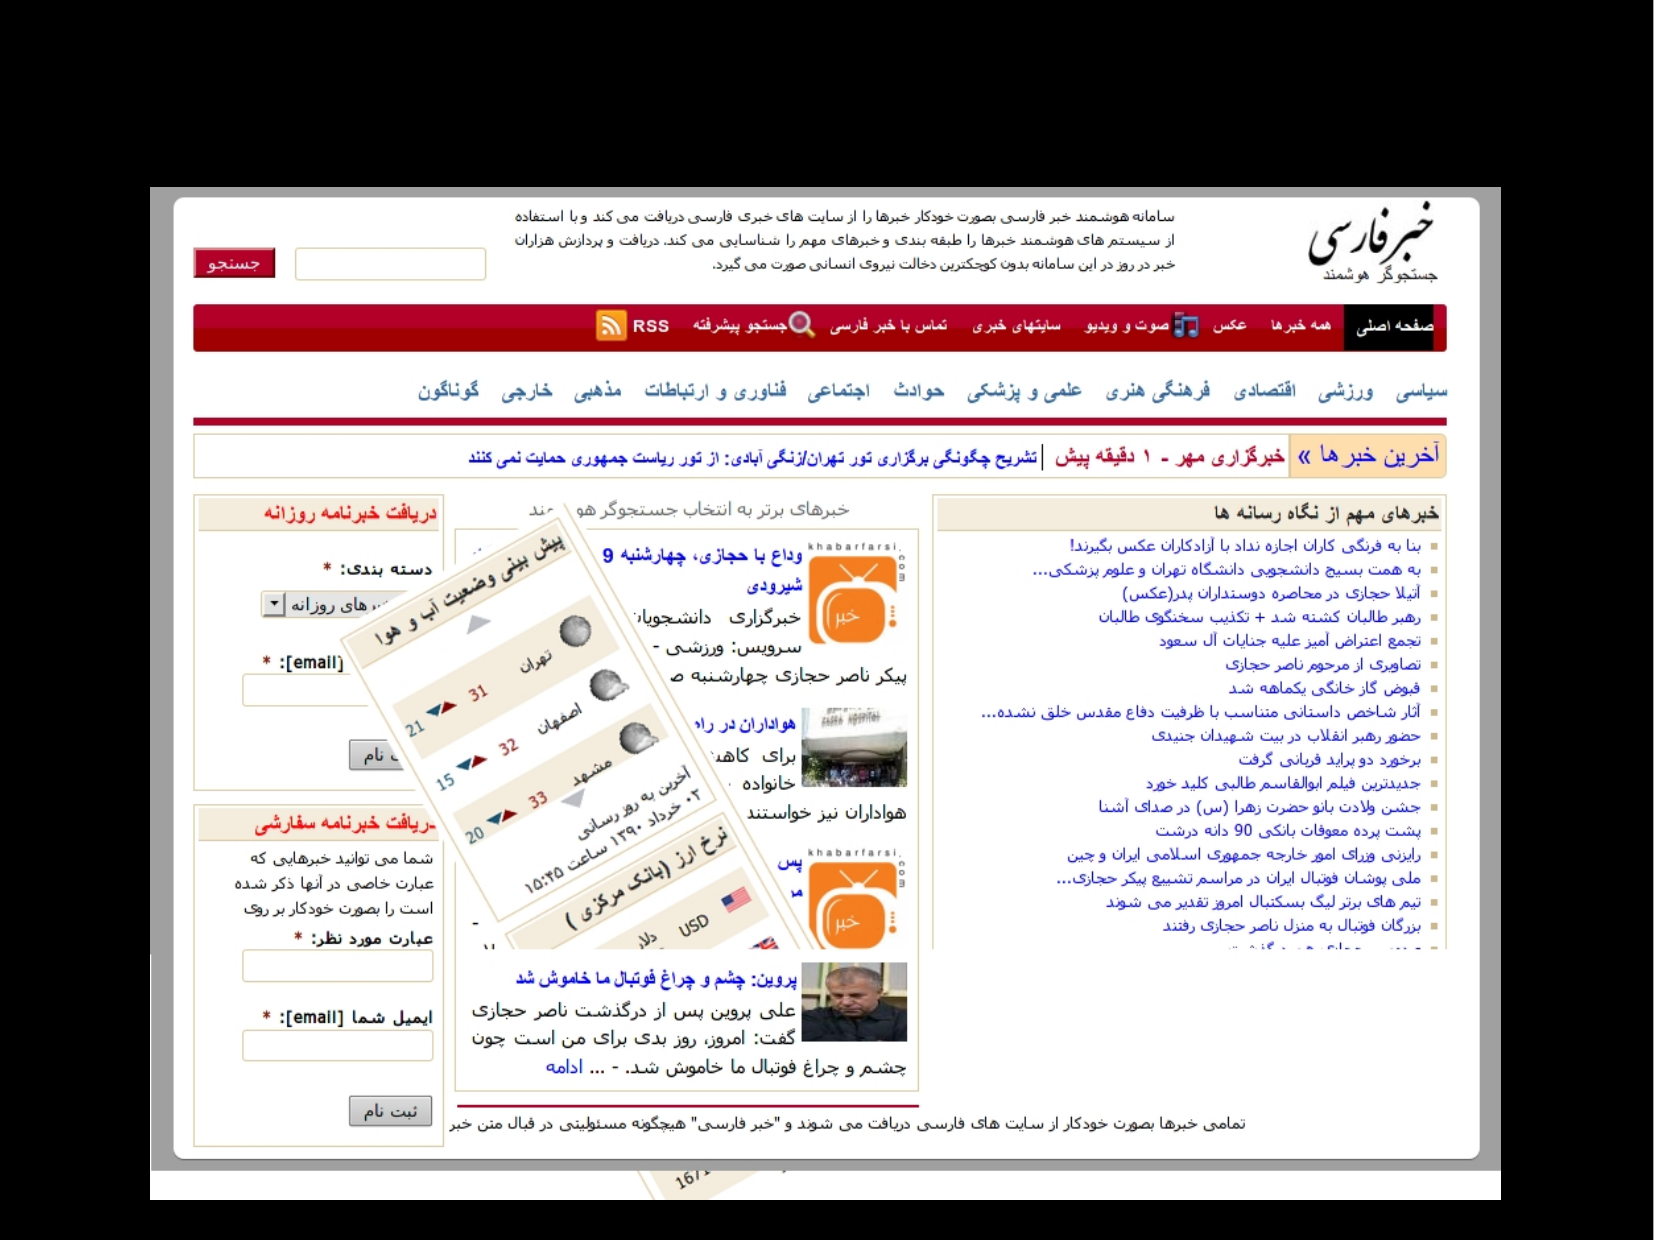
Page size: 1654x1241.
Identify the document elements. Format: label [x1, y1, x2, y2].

picture [150, 187, 1501, 1200]
